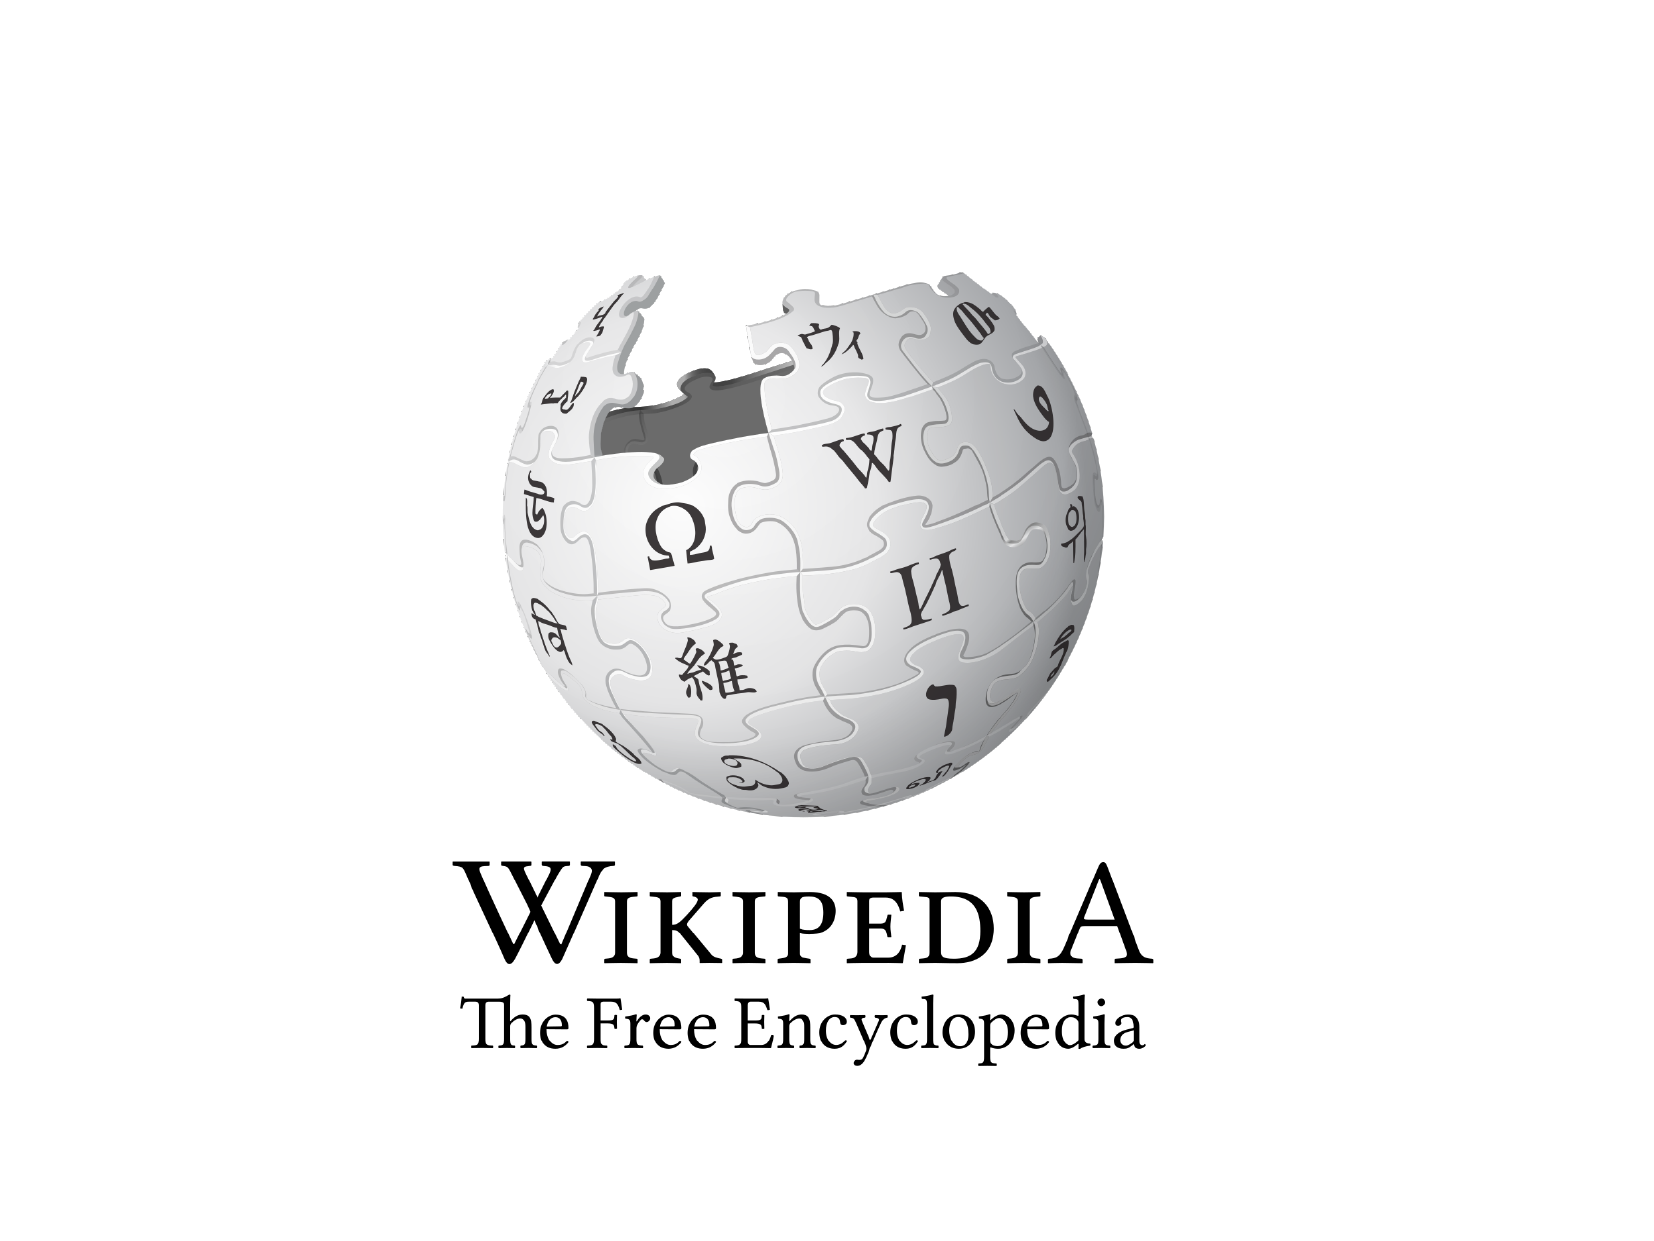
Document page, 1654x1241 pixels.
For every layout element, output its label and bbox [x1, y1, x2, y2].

picture [405, 182, 1201, 1096]
